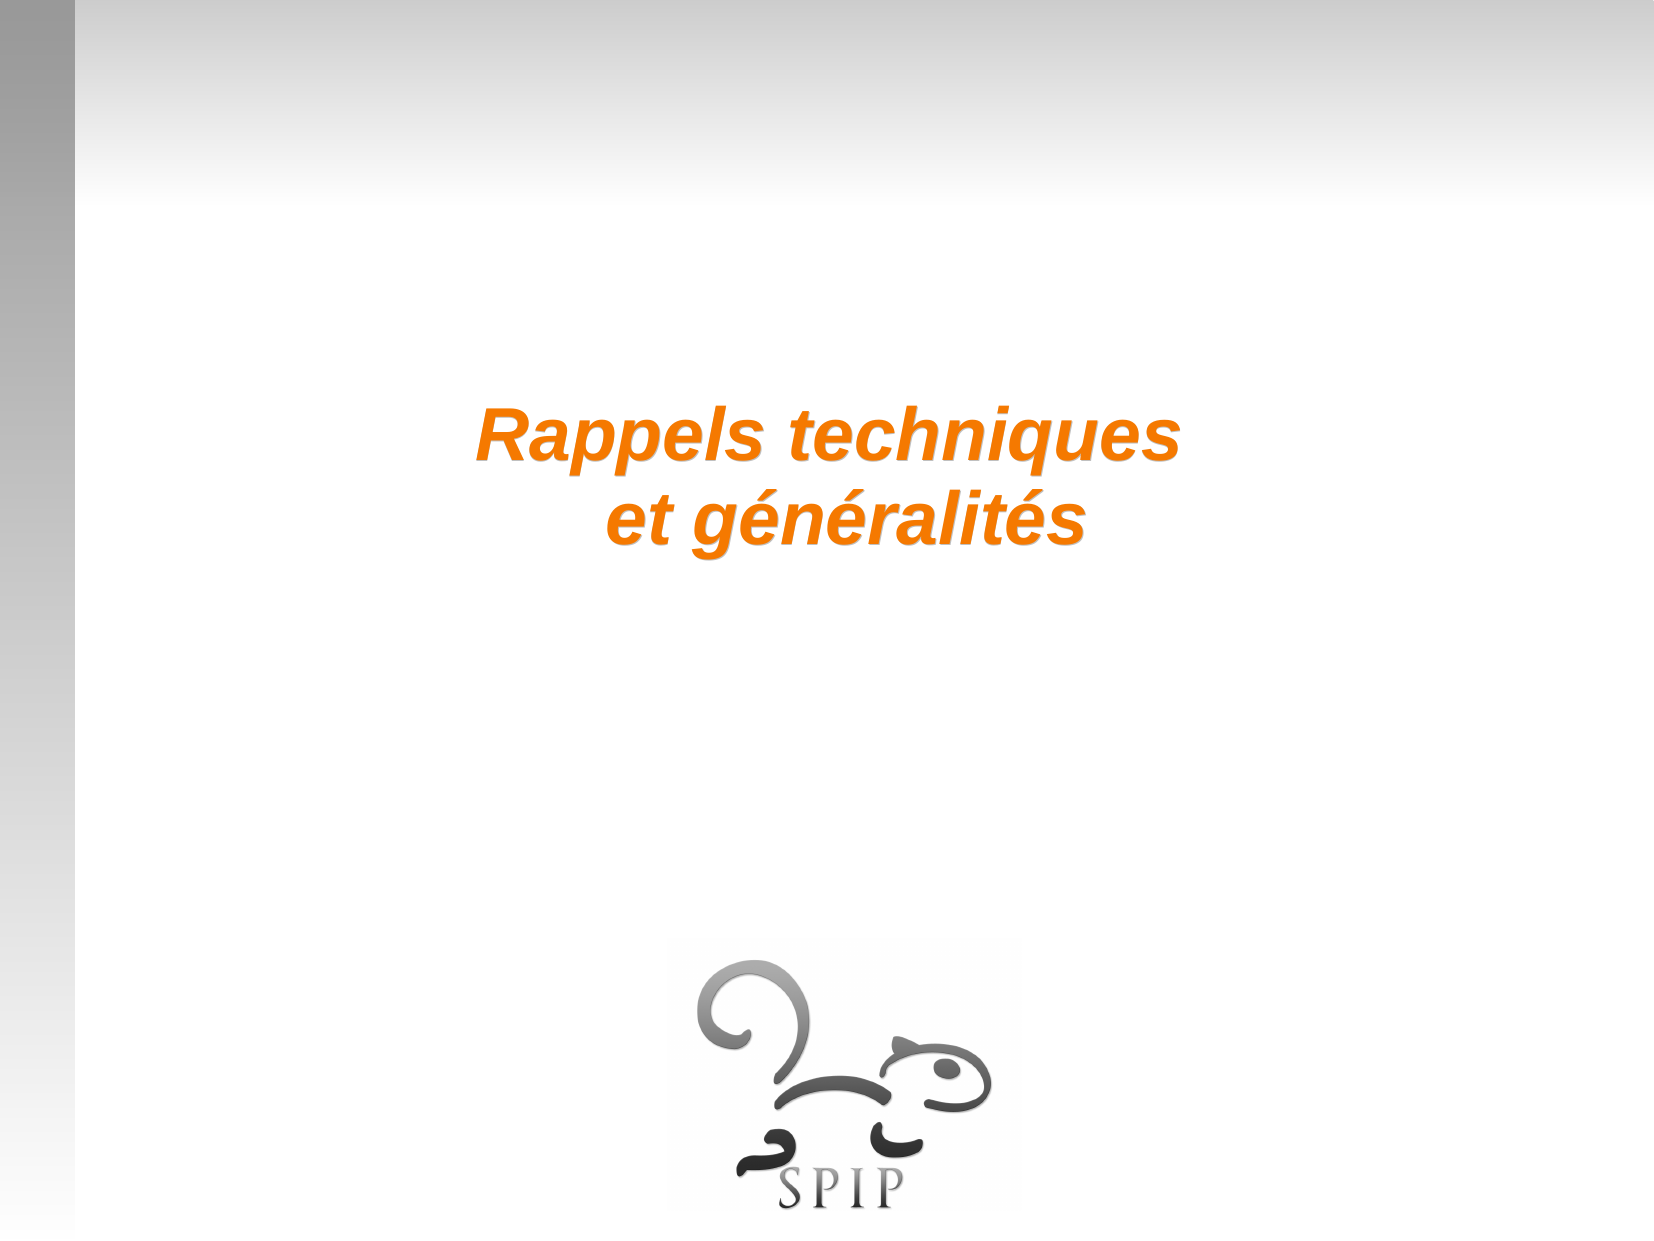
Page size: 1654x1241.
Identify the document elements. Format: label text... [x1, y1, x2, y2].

title Rappels techniques et généralités [123, 126, 1536, 827]
picture [667, 938, 1022, 1211]
